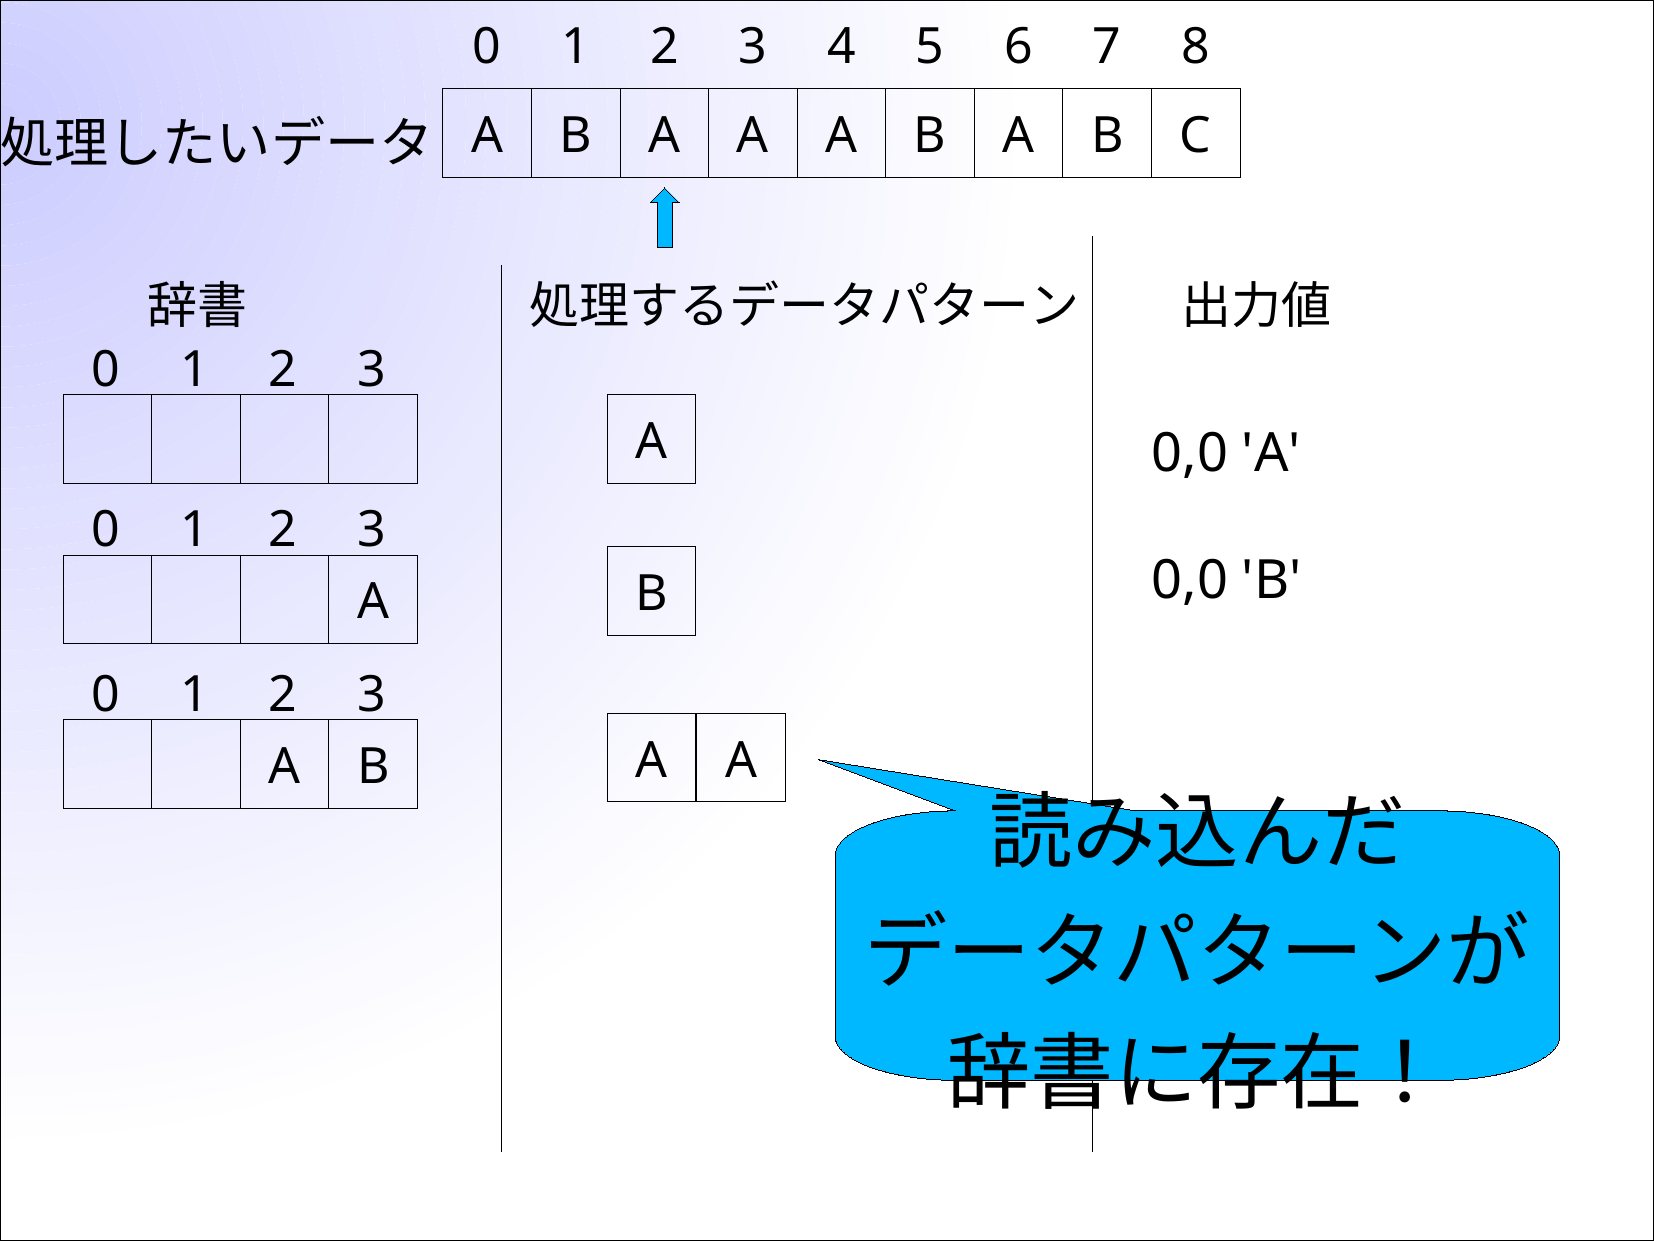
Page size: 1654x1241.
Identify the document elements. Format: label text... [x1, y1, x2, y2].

text_box 2 [621, 0, 708, 89]
text_box A [607, 394, 696, 484]
text_box 処理するデータパターン [529, 265, 1092, 316]
text_box 2 [239, 647, 327, 737]
text_box 0 [61, 322, 150, 412]
text_box B [885, 89, 975, 178]
text_box 1 [150, 322, 239, 412]
text_box 0,0 'B' [1151, 540, 1595, 595]
text_box 0,0 'A' [1151, 413, 1595, 468]
text_box A [621, 89, 708, 178]
text_box A [975, 89, 1062, 178]
text_box A [241, 737, 328, 809]
text_box A [328, 555, 418, 644]
text_box 2 [239, 483, 327, 572]
text_box 0 [61, 483, 150, 572]
text_box [650, 187, 680, 248]
text_box B [531, 89, 621, 178]
text_box 1 [531, 0, 621, 89]
text_box 8 [1151, 0, 1241, 89]
text_box 辞書 [147, 265, 325, 316]
text_box A [607, 713, 696, 802]
text_box 0 [61, 647, 150, 737]
text_box 7 [1062, 0, 1151, 89]
text_box 3 [327, 322, 416, 412]
text_box 処理したいデータ [0, 99, 442, 154]
text_box B [607, 546, 696, 636]
text_box A [708, 89, 797, 178]
text_box C [1151, 89, 1241, 178]
text_box 3 [708, 0, 797, 89]
text_box 2 [239, 322, 327, 412]
text_box 0 [442, 0, 531, 89]
text_box A [442, 89, 531, 178]
text_box 4 [797, 0, 885, 89]
text_box 1 [150, 483, 239, 572]
text_box B [1062, 89, 1151, 178]
text_box A [696, 713, 786, 802]
text_box 3 [327, 647, 416, 737]
text_box 6 [975, 0, 1062, 89]
text_box 3 [327, 483, 416, 572]
text_box 読み込んだ データパターンが 辞書に存在！ [818, 759, 1560, 1081]
text_box 出力値 [1181, 265, 1654, 316]
text_box 5 [885, 0, 975, 89]
text_box 1 [150, 647, 239, 737]
text_box A [797, 89, 885, 178]
text_box B [328, 719, 418, 809]
